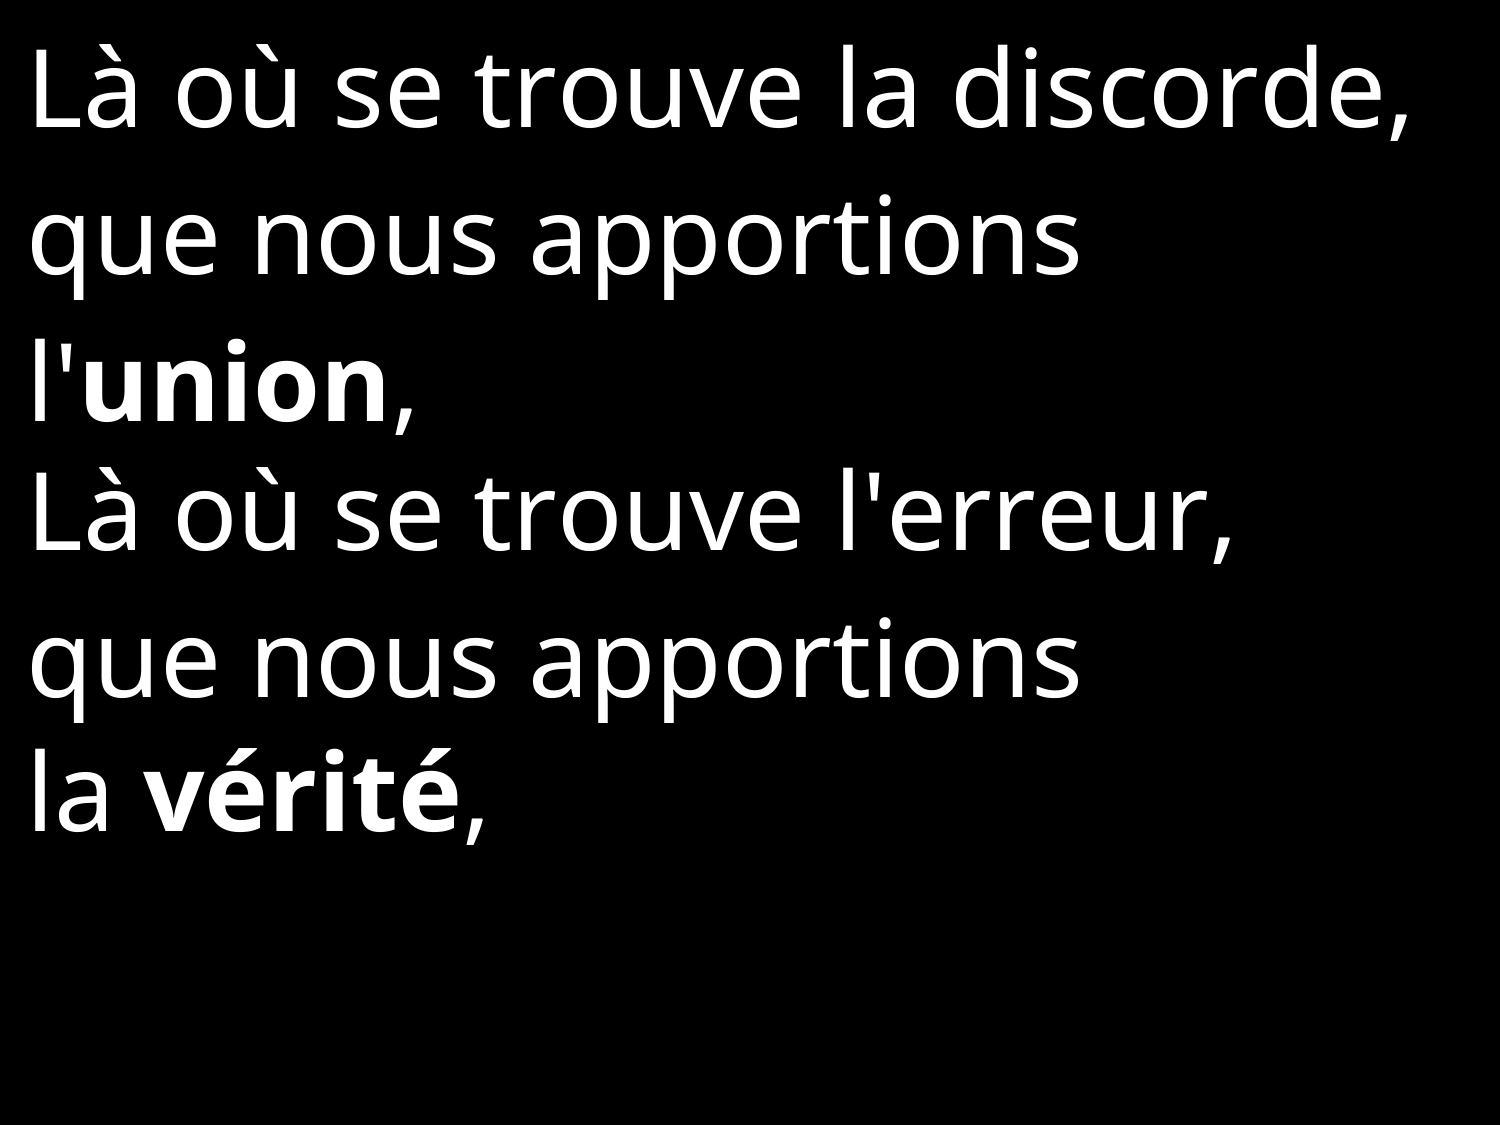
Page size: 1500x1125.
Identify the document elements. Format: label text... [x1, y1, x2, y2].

list Là où se trouve la discorde, que nous apportions l'union, Là où se trouve l'erreur, que nous apportions la vérité, [11, 11, 1500, 1125]
